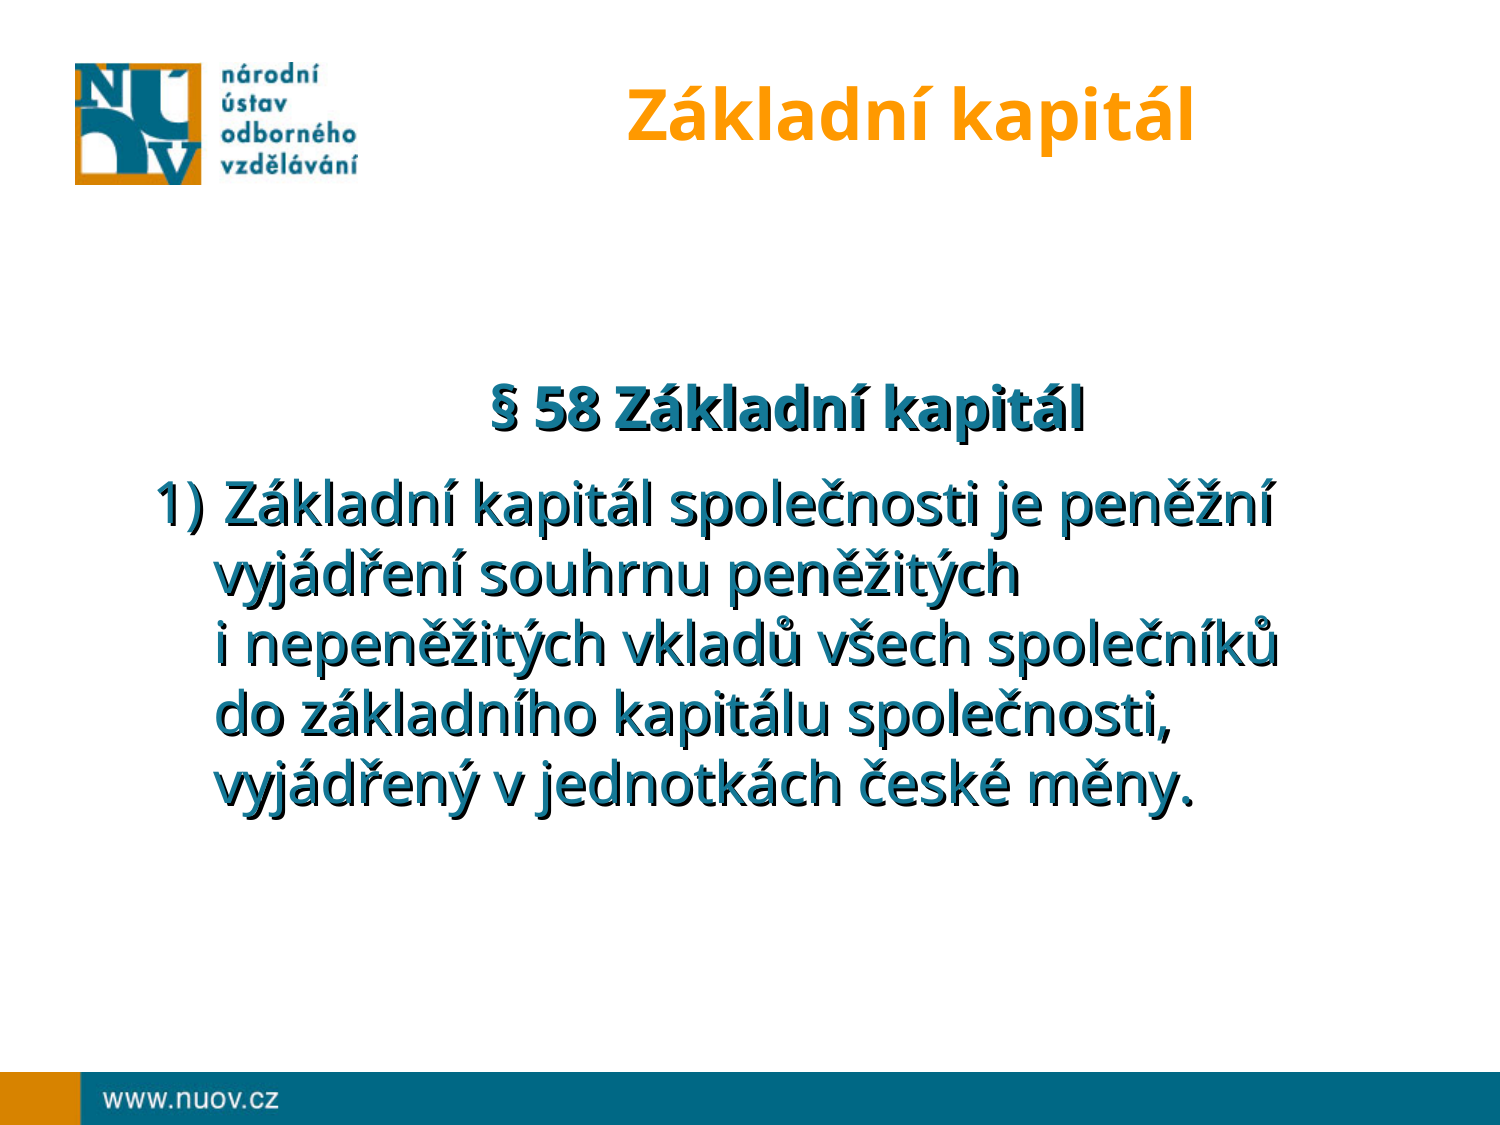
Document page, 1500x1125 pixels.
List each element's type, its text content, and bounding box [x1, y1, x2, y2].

text_box [0, 1072, 1500, 1125]
title Základní kapitál [399, 37, 1425, 188]
text_box § 58 Základní kapitál Základní kapitál společnosti je peněžní vyjádření souhrnu peněžitých i nepeněžitých vkladů všech společníků do základního kapitálu společnosti, vyjádřený v jednotkách české měny. [137, 362, 1438, 823]
text_box [75, 62, 358, 185]
